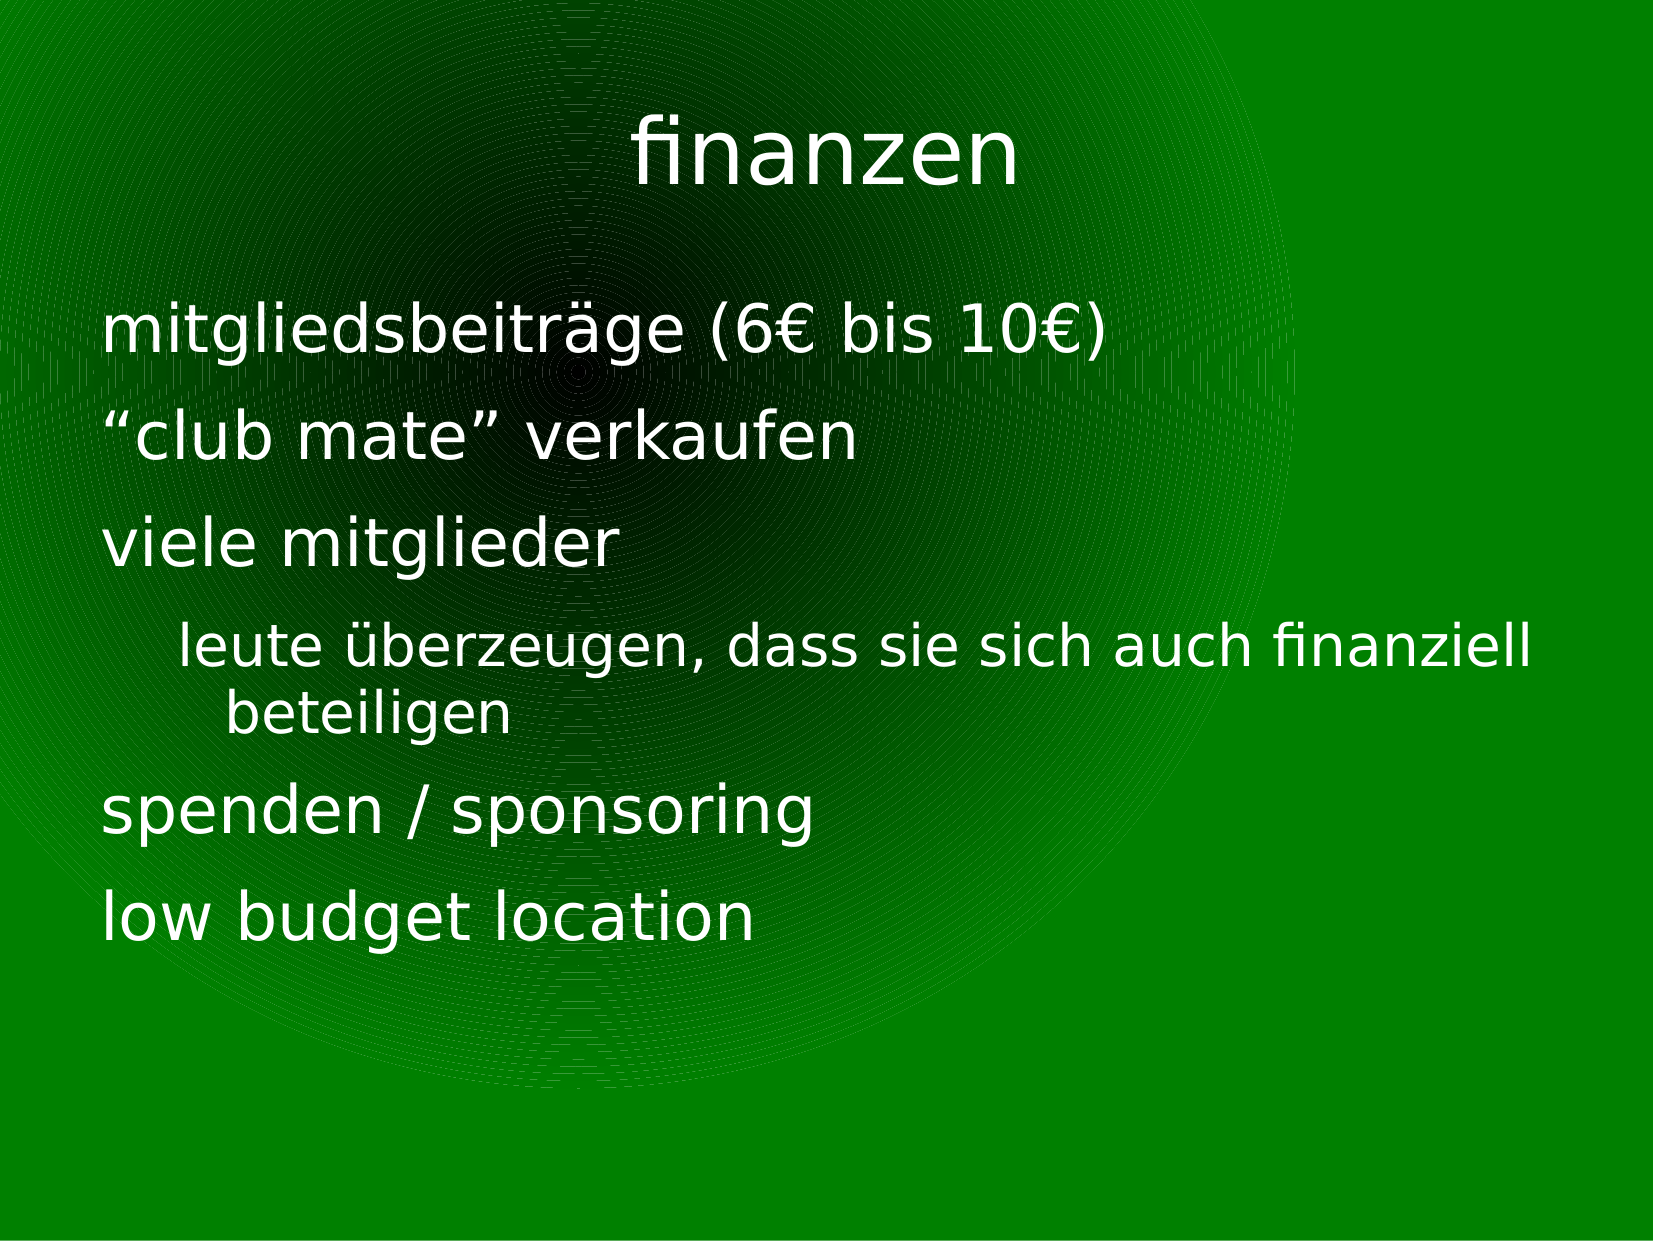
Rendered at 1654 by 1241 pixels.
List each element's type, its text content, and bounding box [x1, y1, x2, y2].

title finanzen [82, 49, 1571, 257]
list mitgliedsbeiträge (6€ bis 10€) “club mate” verkaufen viele mitglieder leute überzeugen, dass sie sich auch finanziell beteiligen spenden / sponsoring low budget location [82, 290, 1571, 1109]
